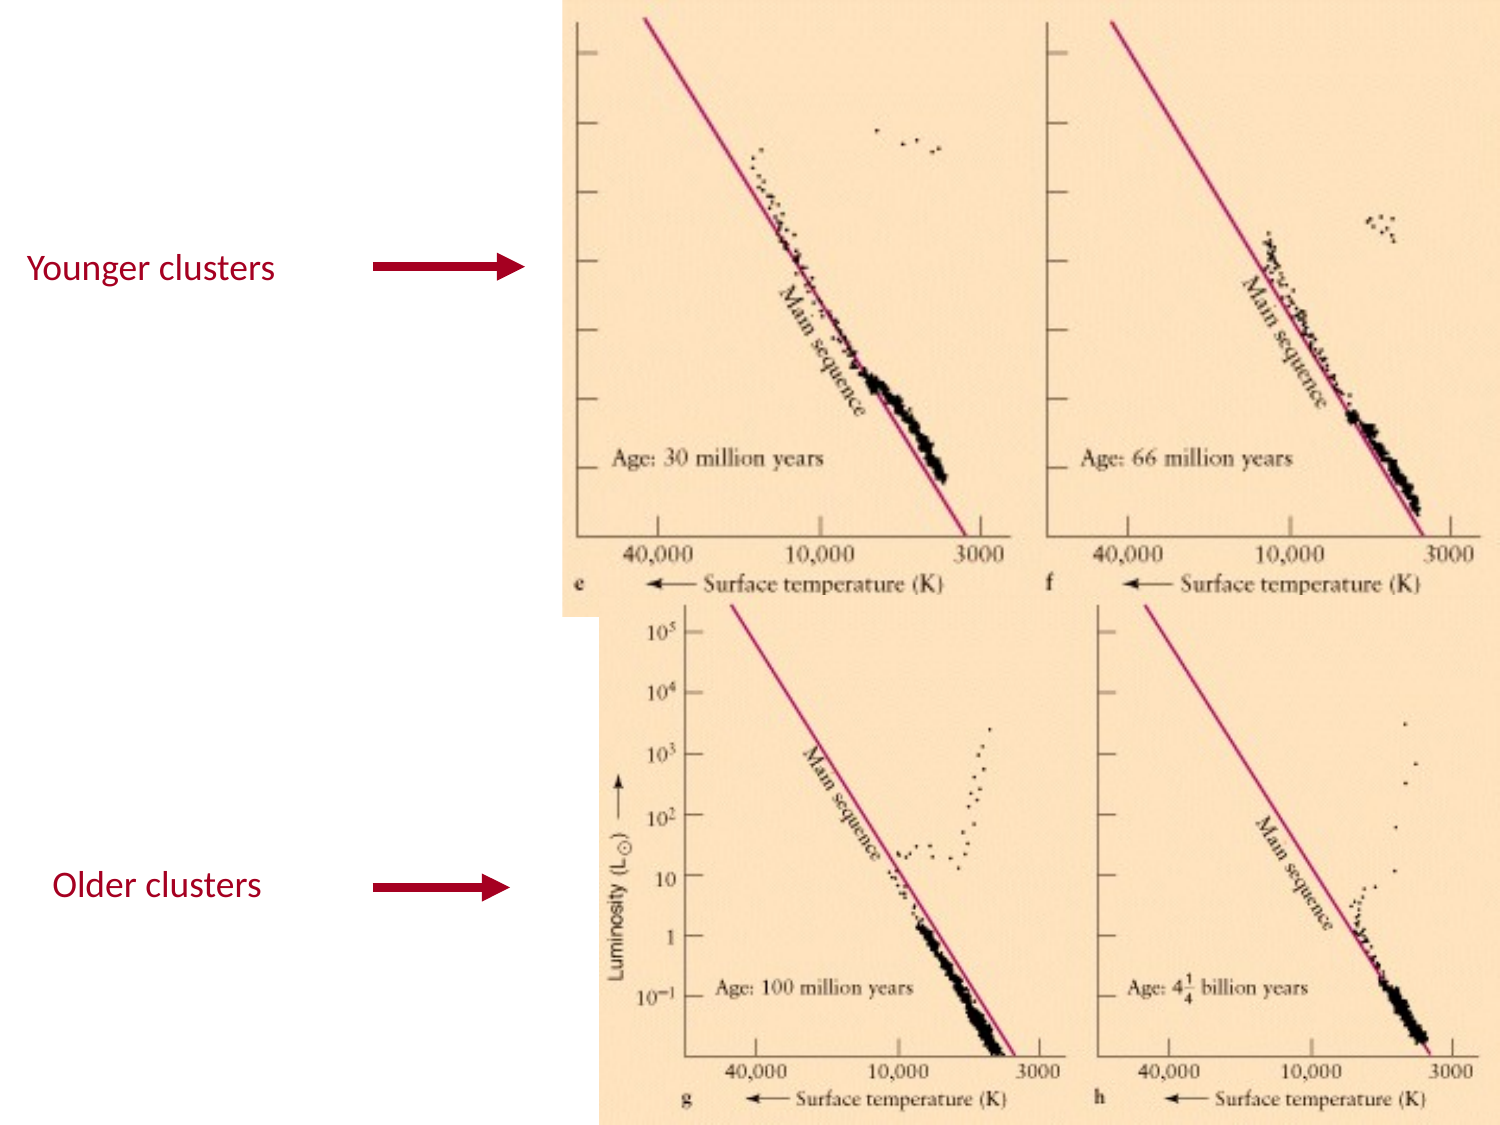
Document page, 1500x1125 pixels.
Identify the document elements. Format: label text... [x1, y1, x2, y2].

text_box [0, 0, 563, 617]
text_box Younger clusters [12, 235, 600, 296]
text_box Older clusters [37, 852, 625, 913]
picture [563, 0, 1500, 1125]
